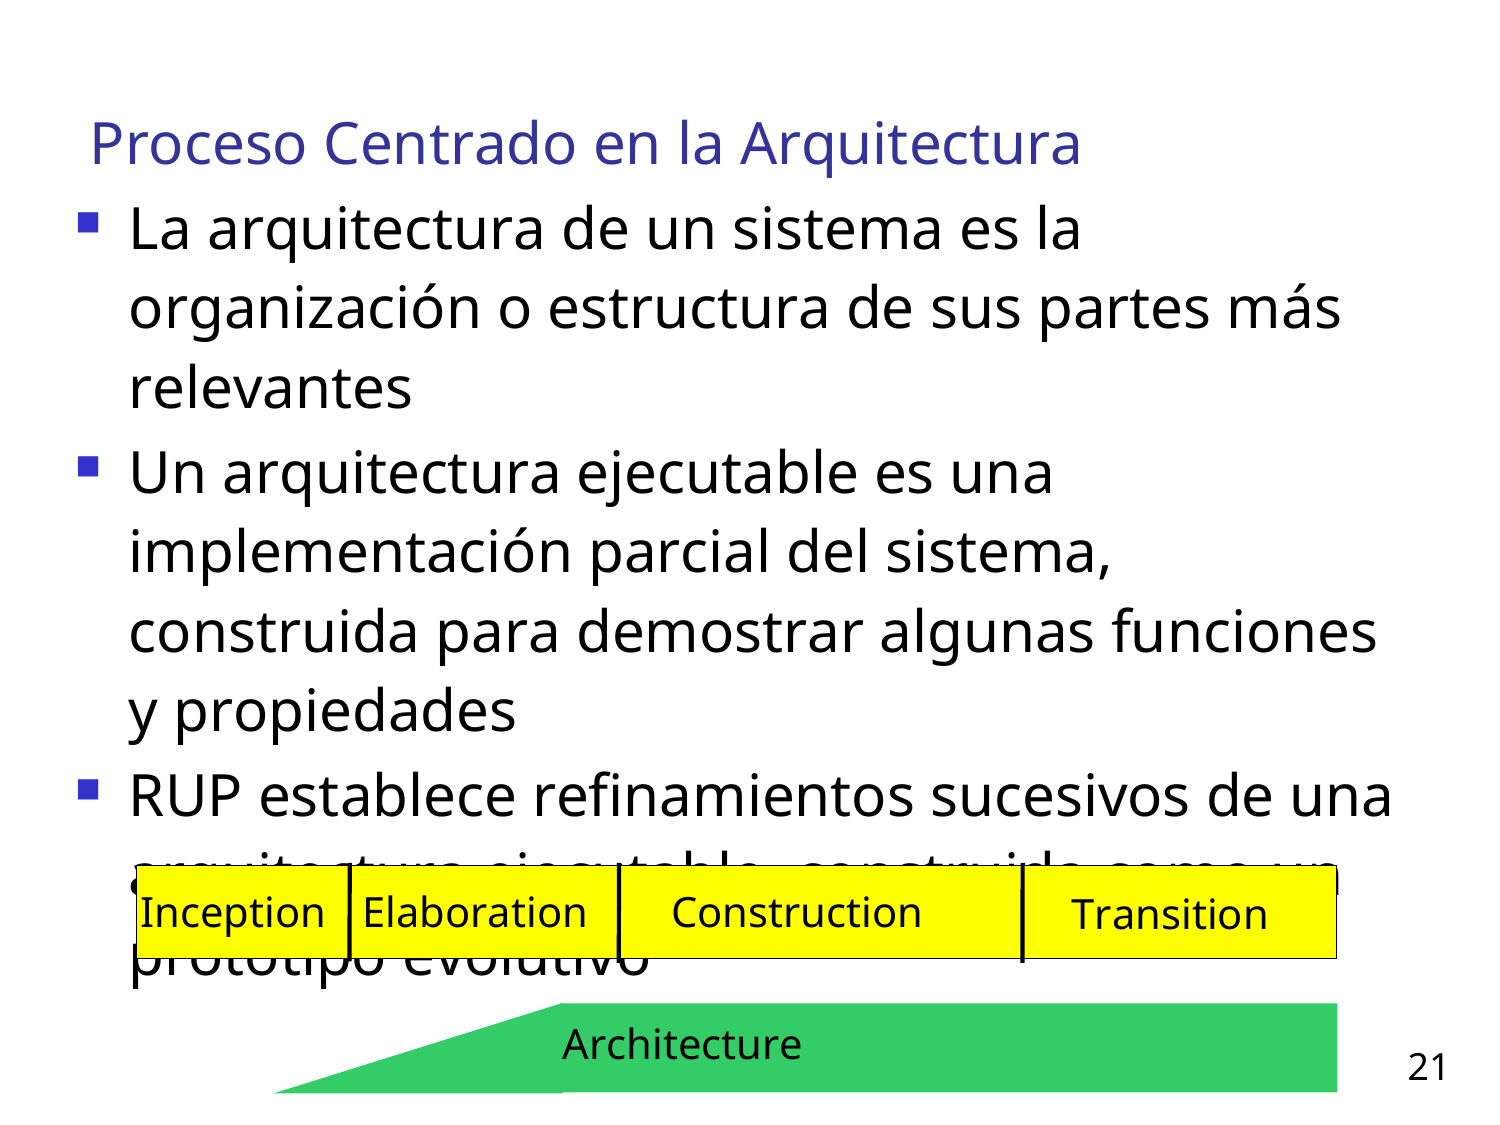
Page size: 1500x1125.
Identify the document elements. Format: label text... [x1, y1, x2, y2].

text_box Elaboration [347, 877, 604, 944]
list La arquitectura de un sistema es la organización o estructura de sus partes más relevantes Un arquitectura ejecutable es una implementación parcial del sistema, construida para demostrar algunas funciones y propiedades RUP establece refinamientos sucesivos de una arquitectura ejecutable, construida como un prototipo evolutivo [75, 187, 1398, 806]
text_box [1025, 865, 1337, 959]
text_box [136, 865, 347, 959]
text_box Architecture [562, 1023, 804, 1069]
text_box Inception [125, 877, 342, 944]
text_box Transition [1056, 880, 1285, 946]
title Proceso Centrado en la Arquitectura [75, 10, 1426, 188]
text_box Construction [656, 877, 939, 944]
text_box [273, 1002, 1338, 1094]
text_box [621, 865, 1020, 959]
text_box [352, 865, 616, 959]
